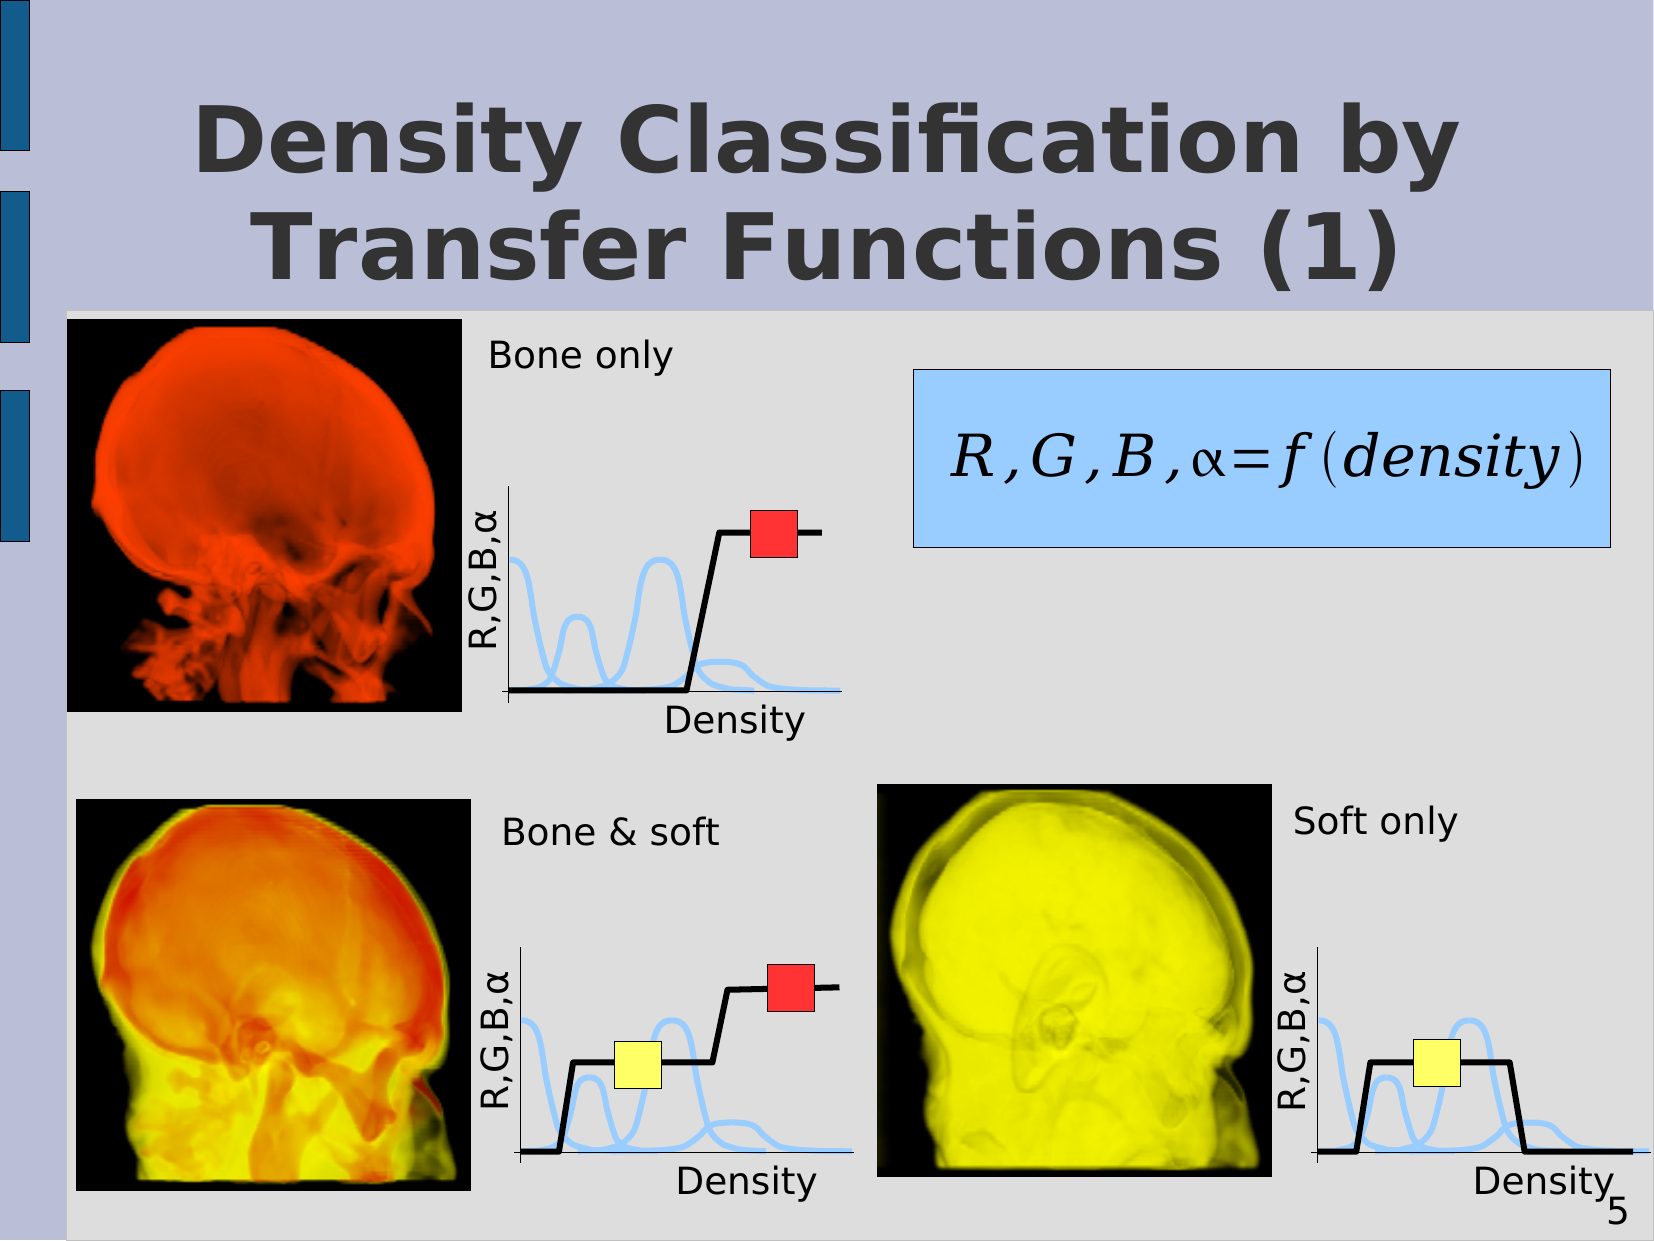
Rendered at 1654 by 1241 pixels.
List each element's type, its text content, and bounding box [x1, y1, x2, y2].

text_box Density [648, 691, 856, 762]
text_box [614, 1041, 662, 1089]
text_box Bone only [472, 326, 690, 385]
picture [877, 784, 1272, 1177]
text_box Density [660, 1152, 868, 1223]
text_box [913, 369, 1611, 548]
text_box [750, 510, 798, 558]
title Density Classification by Transfer Functions (1) [121, 87, 1534, 302]
text_box Soft only [1278, 792, 1475, 851]
text_box R,G,B,α [465, 955, 525, 1127]
chart [940, 417, 1593, 495]
text_box Density [1457, 1152, 1654, 1223]
text_box Bone & soft [486, 803, 736, 863]
picture [67, 319, 462, 712]
text_box [1413, 1039, 1461, 1087]
text_box [767, 964, 815, 1012]
picture [76, 799, 471, 1191]
text_box R,G,B,α [1263, 955, 1322, 1127]
text_box R,G,B,α [454, 494, 513, 667]
